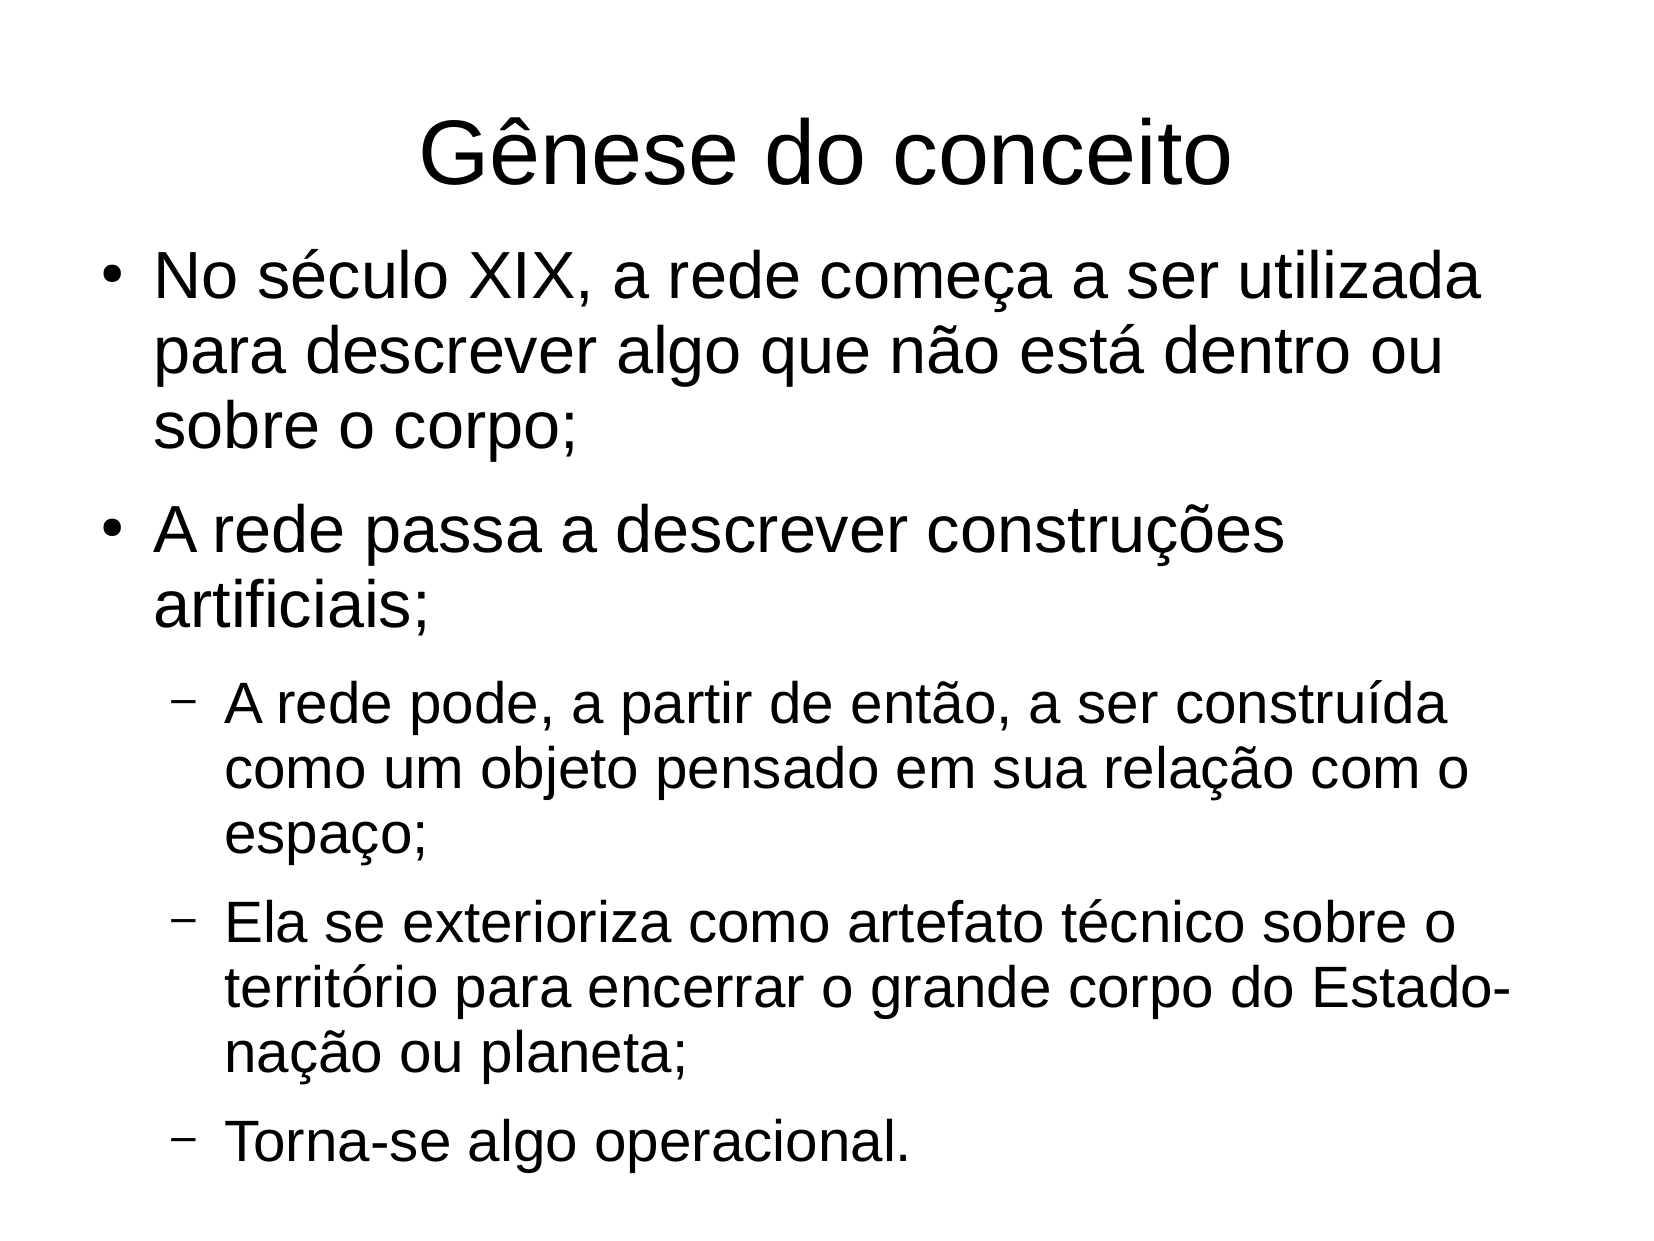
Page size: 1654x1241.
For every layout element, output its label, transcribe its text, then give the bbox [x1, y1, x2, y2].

title Gênese do conceito [82, 49, 1571, 238]
list No século XIX, a rede começa a ser utilizada para descrever algo que não está dentro ou sobre o corpo; A rede passa a descrever construções artificiais; A rede pode, a partir de então, a ser construída como um objeto pensado em sua relação com o espaço; Ela se exterioriza como artefato técnico sobre o território para encerrar o grande corpo do Estado-nação ou planeta; Torna-se algo operacional. [82, 238, 1571, 1172]
